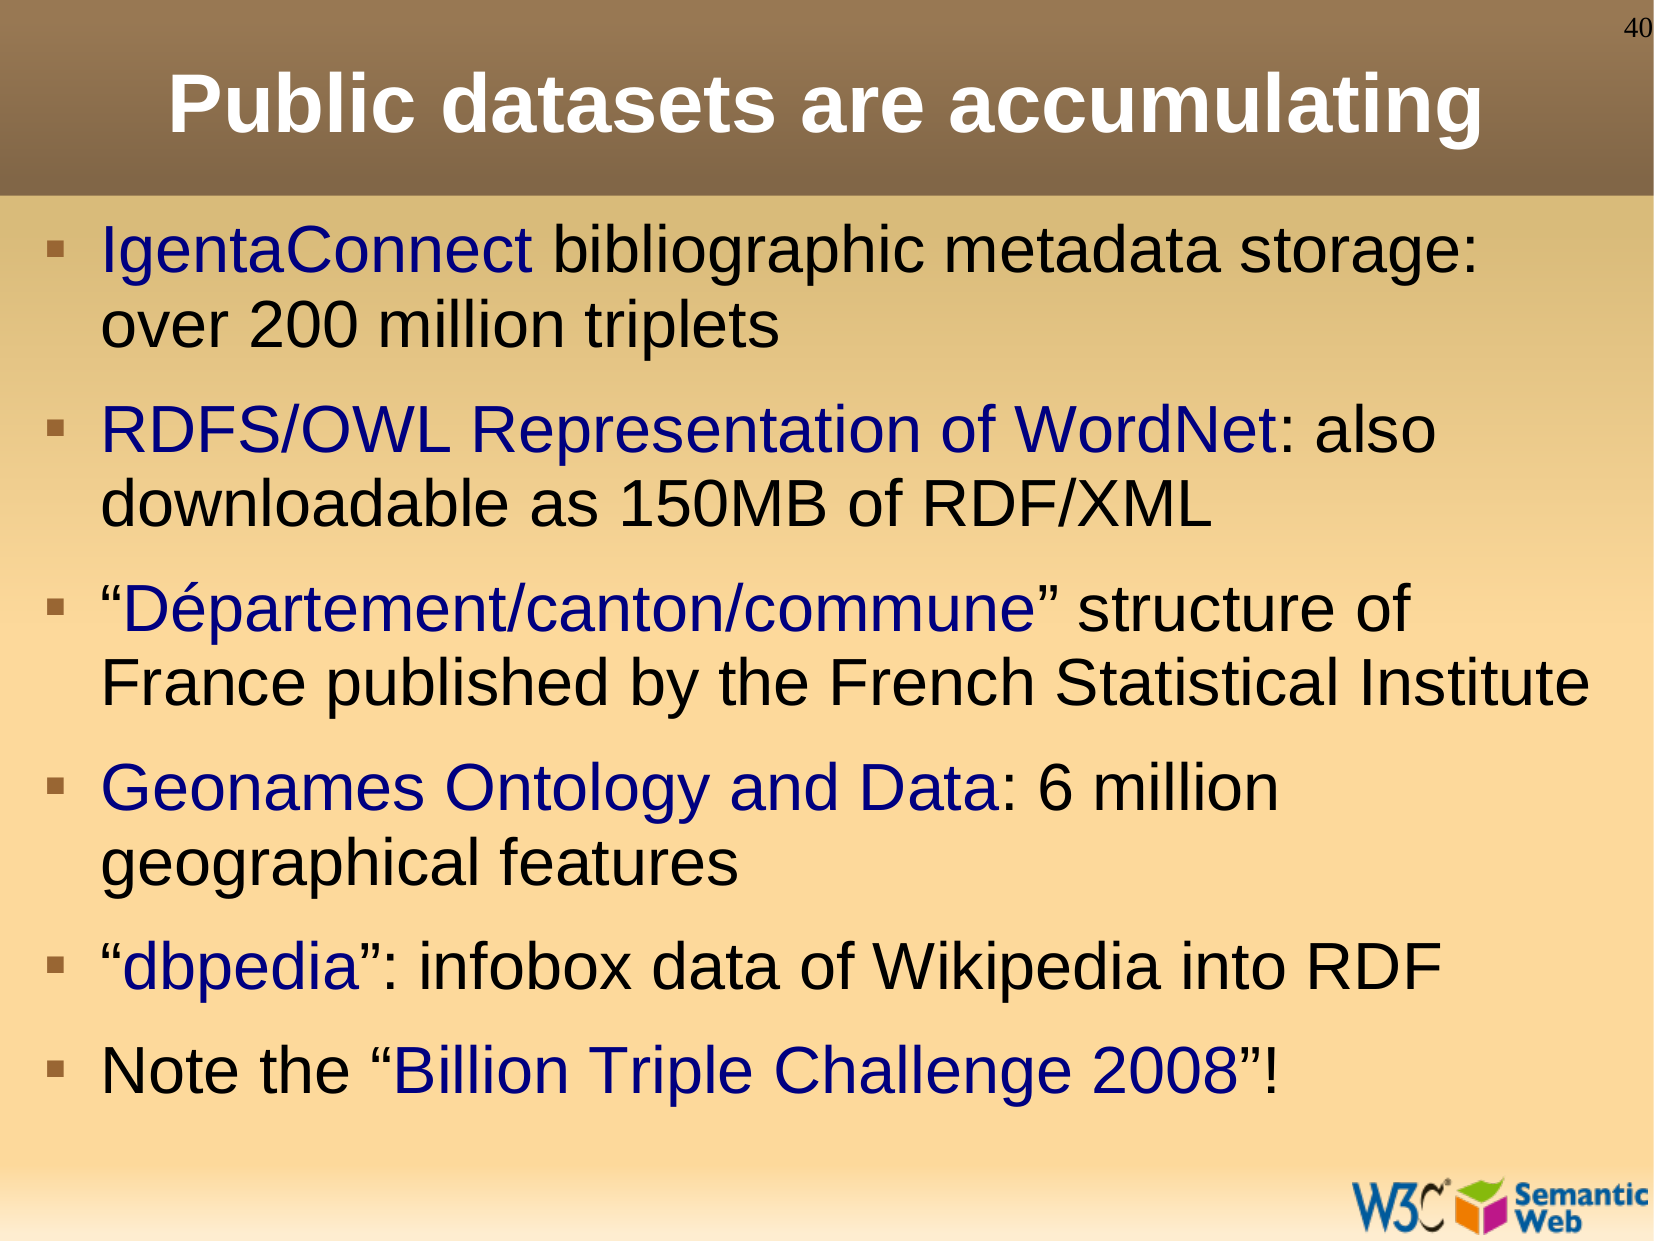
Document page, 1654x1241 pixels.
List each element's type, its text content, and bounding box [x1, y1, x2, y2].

picture [0, 208, 1654, 1241]
list IgentaConnect bibliographic metadata storage: over 200 million triplets RDFS/OWL Representation of WordNet: also downloadable as 150MB of RDF/XML “Département/canton/commune” structure of France published by the French Statistical Institute Geonames Ontology and Data: 6 million geographical features “dbpedia”: infobox data of Wikipedia into RDF Note the “Billion Triple Challenge 2008”! [29, 212, 1624, 1184]
title Public datasets are accumulating [0, 0, 1654, 208]
